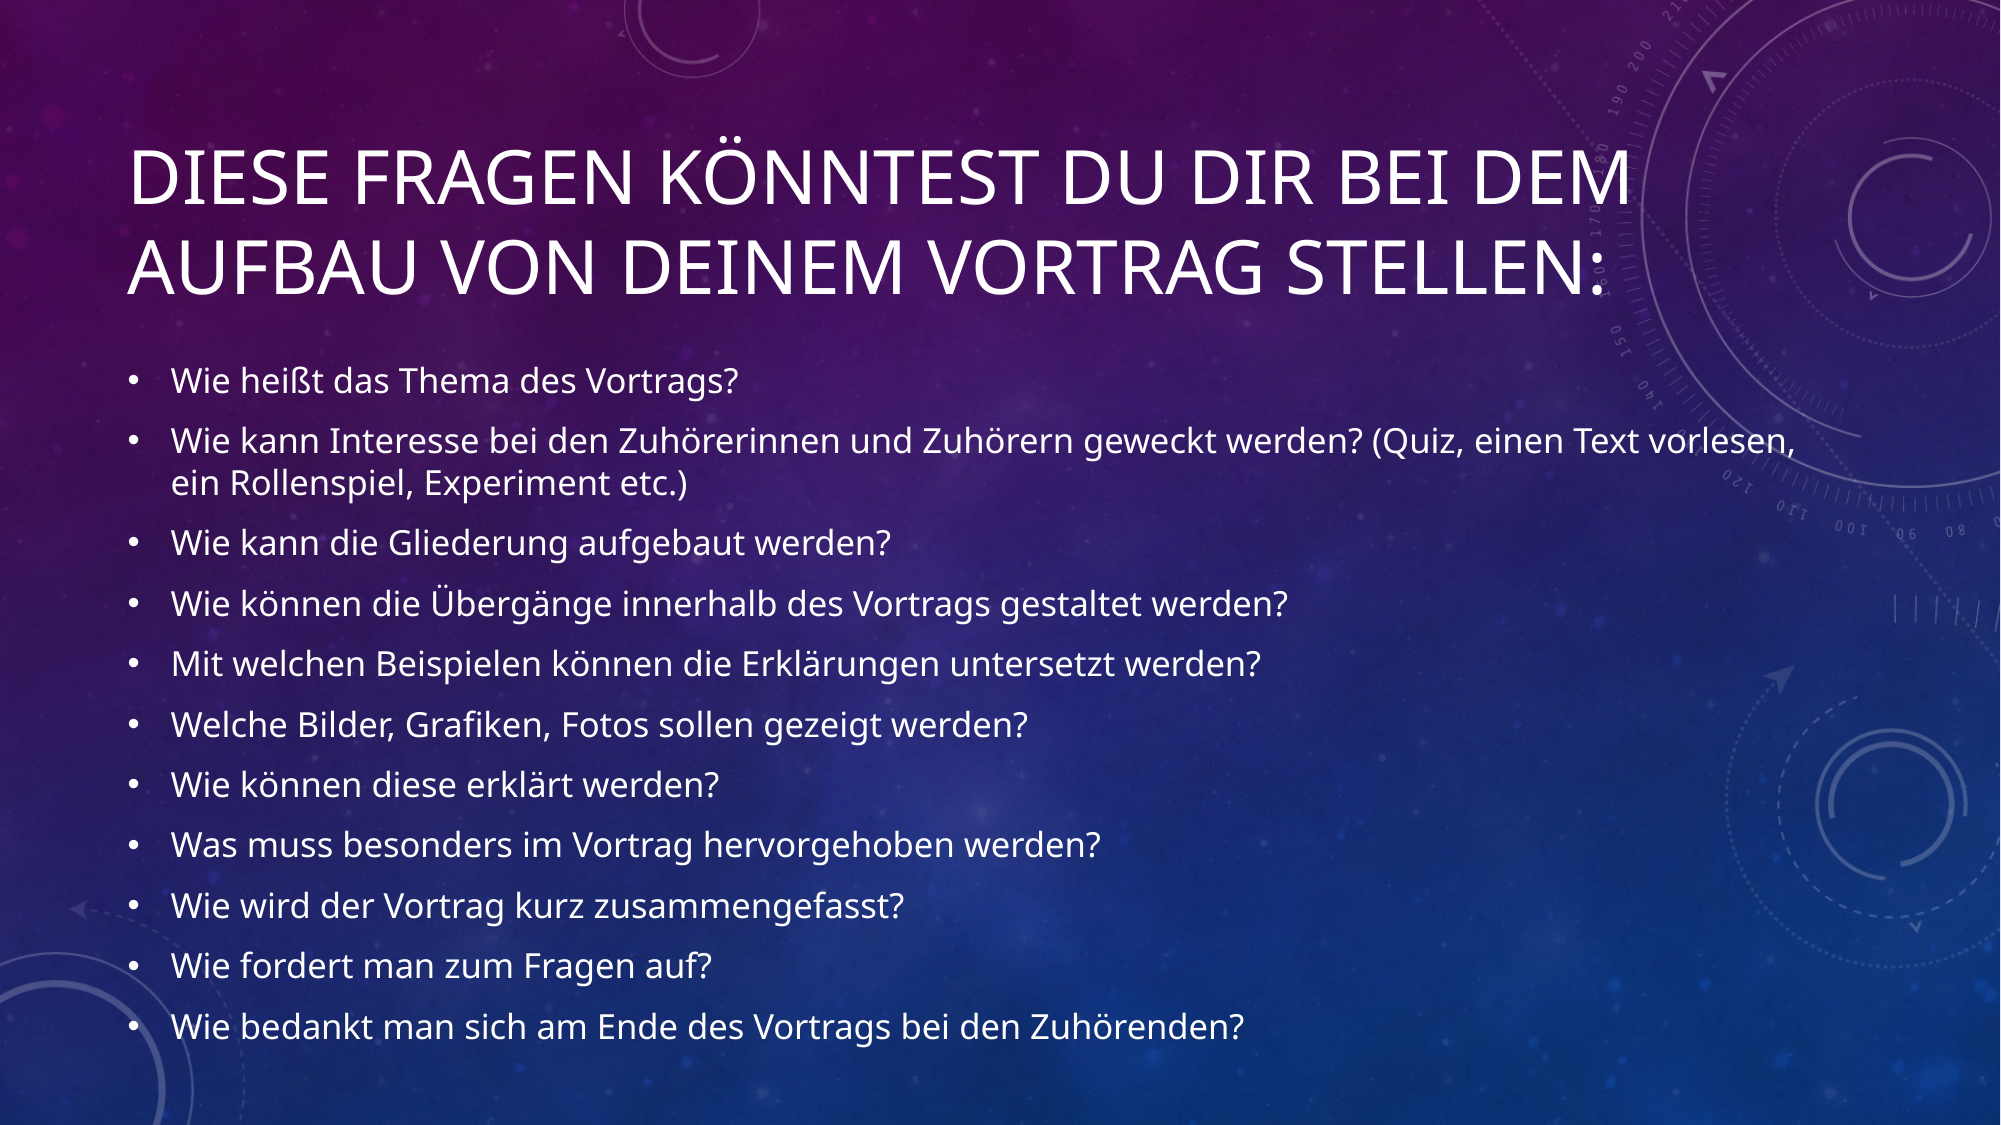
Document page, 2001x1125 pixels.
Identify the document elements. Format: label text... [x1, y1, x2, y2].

title Diese Fragen könntest du dir bei dem Aufbau von deinem Vortrag stellen: [112, 99, 1775, 339]
picture [0, 0, 2001, 1125]
list Wie heißt das Thema des Vortrags? Wie kann Interesse bei den Zuhörerinnen und Zuhörern geweckt werden? (Quiz, einen Text vorlesen, ein Rollenspiel, Experiment etc.) Wie kann die Gliederung aufgebaut werden? Wie können die Übergänge innerhalb des Vortrags gestaltet werden? Mit welchen Beispielen können die Erklärungen untersetzt werden? Welche Bilder, Grafiken, Fotos sollen gezeigt werden? Wie können diese erklärt werden? Was muss besonders im Vortrag hervorgehoben werden? Wie wird der Vortrag kurz zusammengefasst? Wie fordert man zum Fragen auf? Wie bedankt man sich am Ende des Vortrags bei den Zuhörenden? [112, 351, 1844, 1060]
